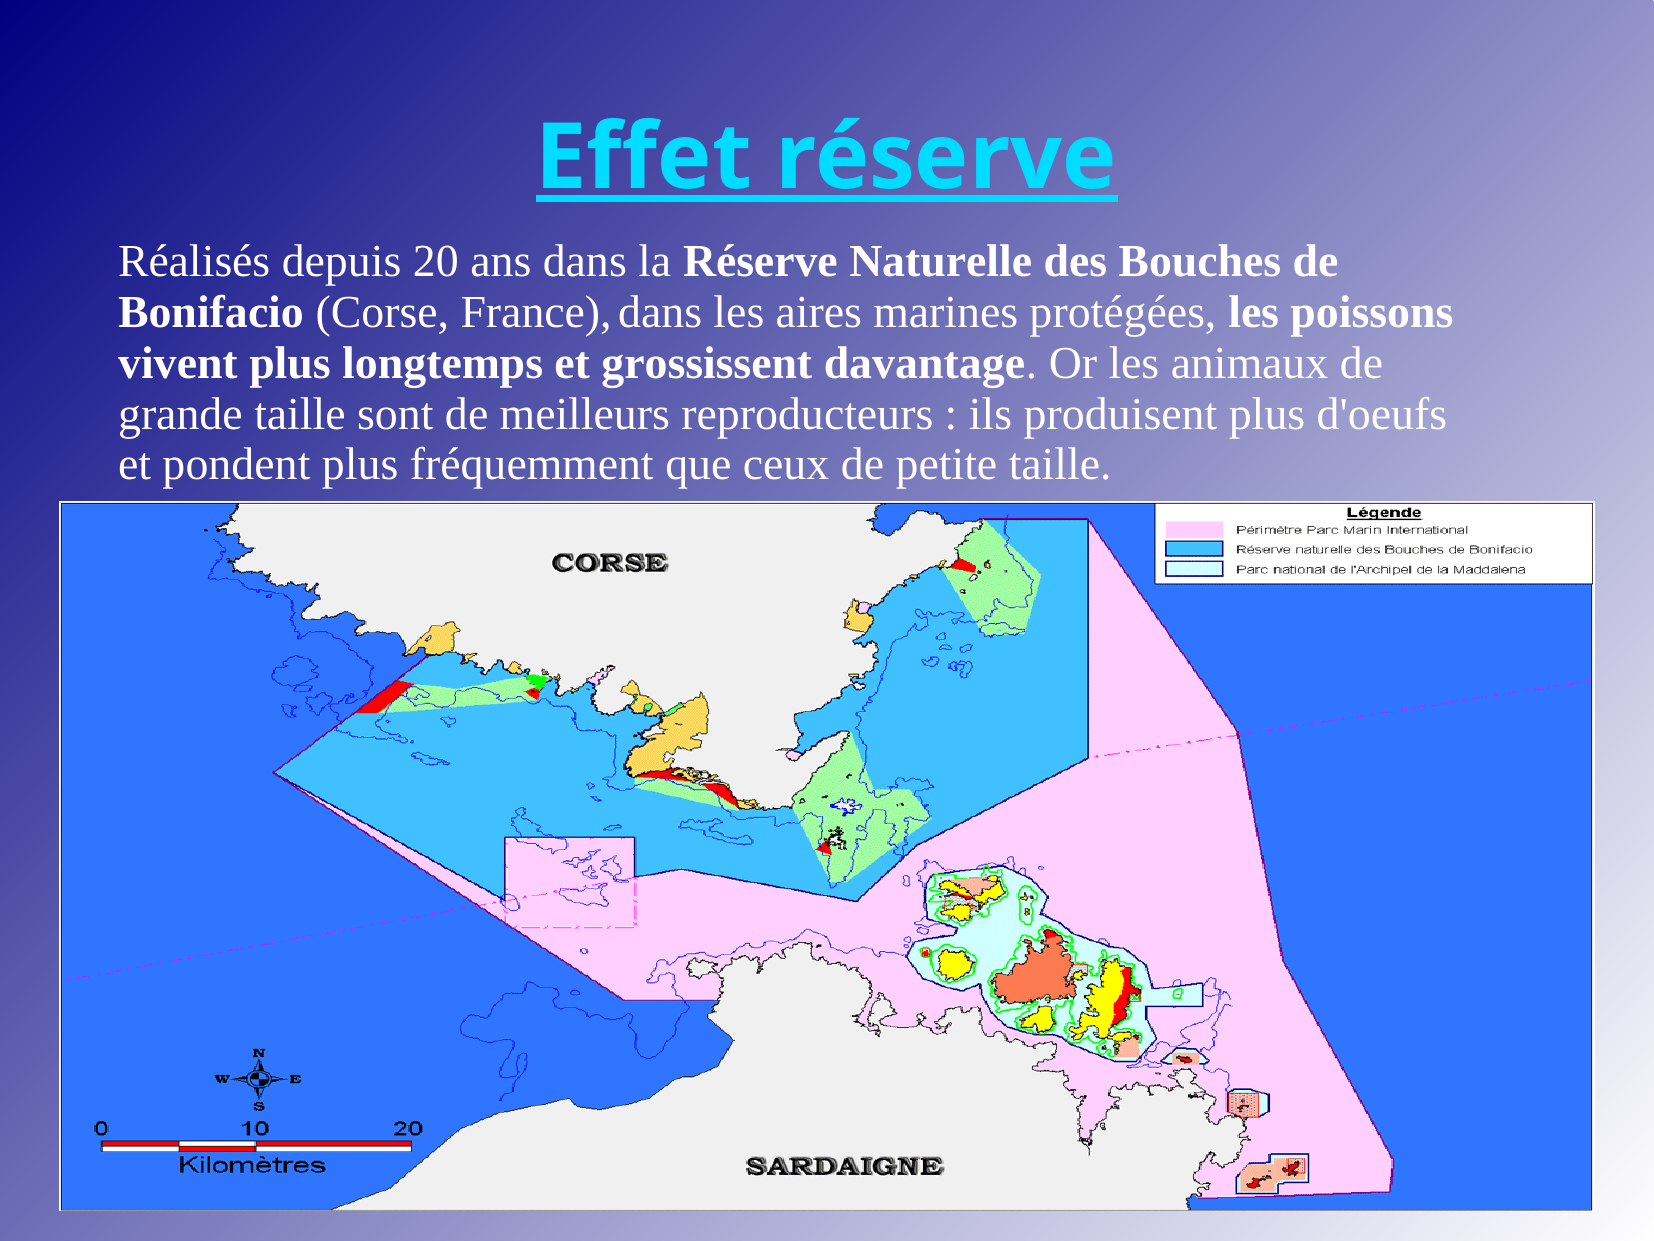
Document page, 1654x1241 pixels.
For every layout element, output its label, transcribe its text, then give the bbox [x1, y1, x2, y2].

text_box Réalisés depuis 20 ans dans la Réserve Naturelle des Bouches de Bonifacio (Corse, France), dans les aires marines protégées, les poissons vivent plus longtemps et grossissent davantage. Or les animaux de grande taille sont de meilleurs reproducteurs : ils produisent plus d'oeufs et pondent plus fréquemment que ceux de petite taille. [118, 236, 1477, 501]
title Effet réserve [82, 56, 1571, 250]
picture [59, 501, 1595, 1211]
